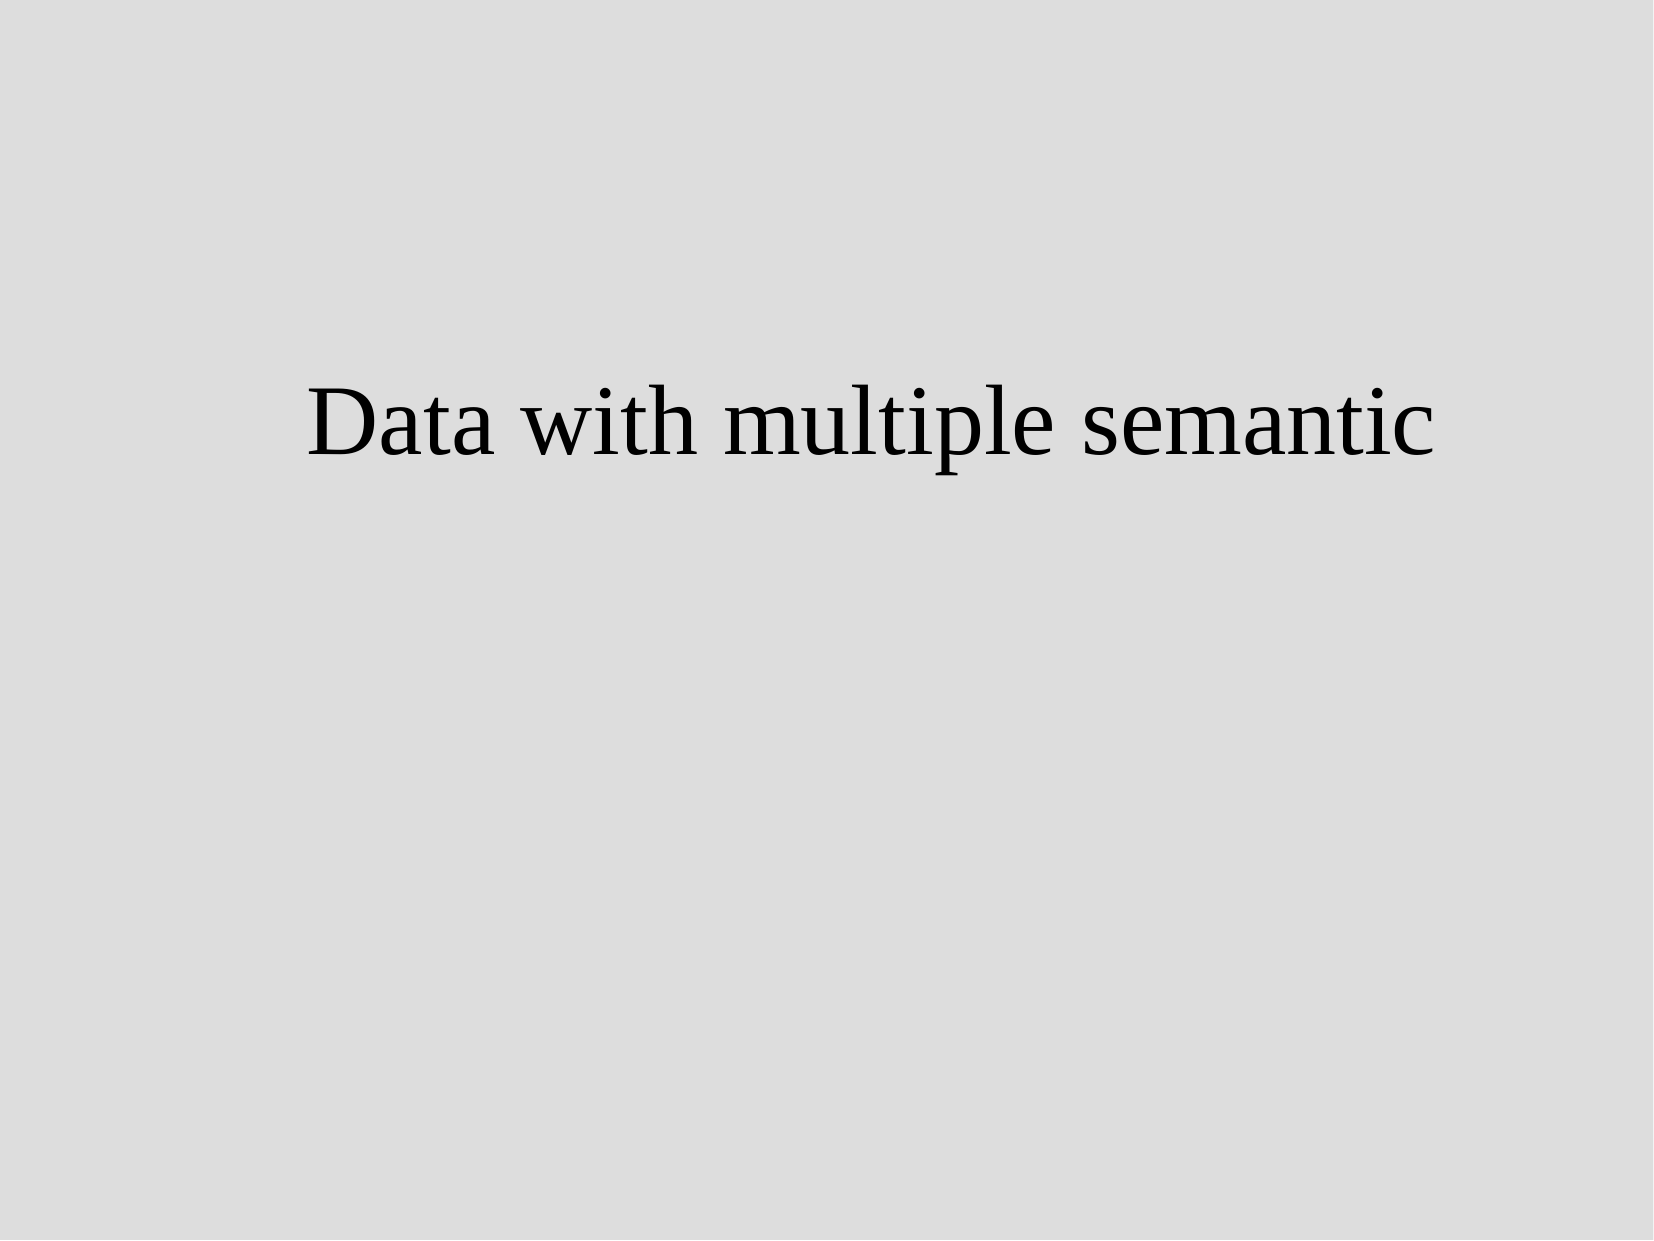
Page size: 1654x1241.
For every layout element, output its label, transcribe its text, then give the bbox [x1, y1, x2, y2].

subtitle [82, 49, 1571, 1010]
text_box Data with multiple semantic [271, 357, 1473, 595]
